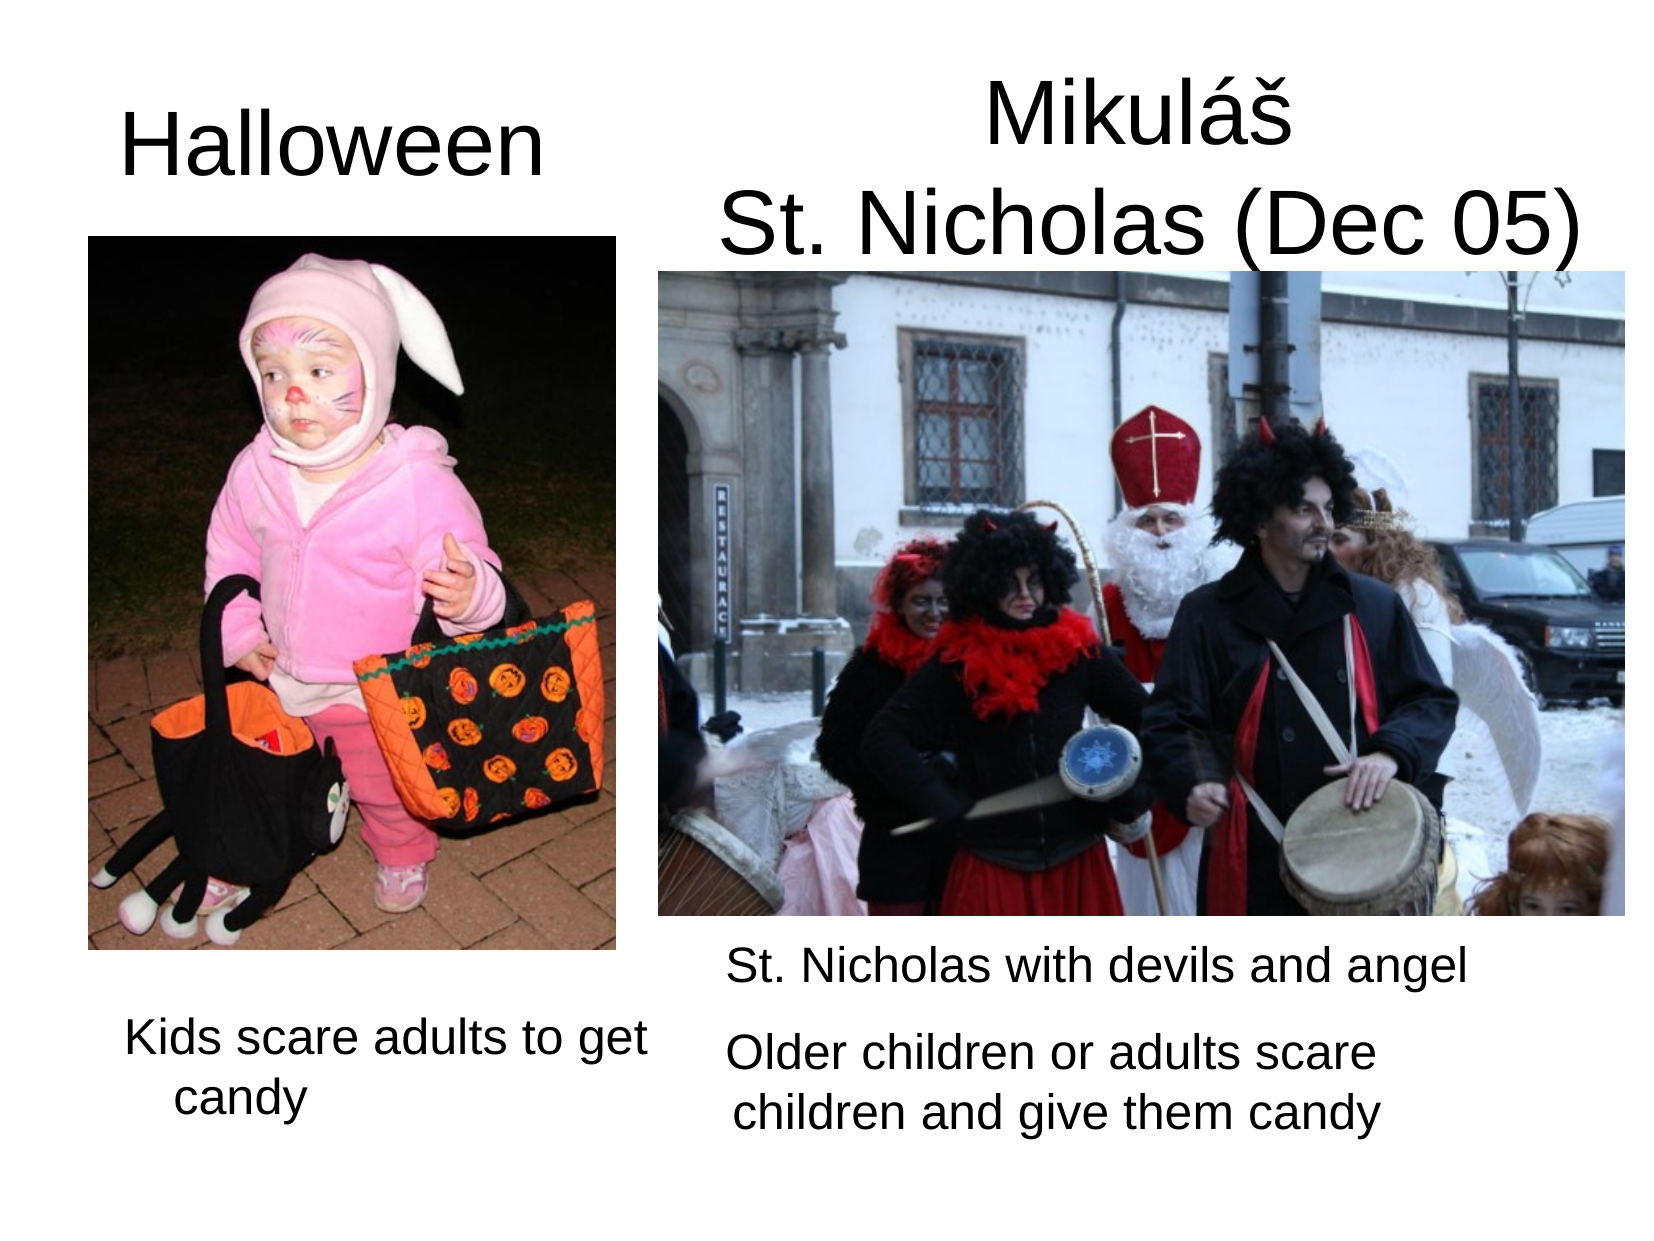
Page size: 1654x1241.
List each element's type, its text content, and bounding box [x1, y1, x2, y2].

picture [658, 271, 1625, 916]
list St. Nicholas with devils and angel Older children or adults scare children and give them candy [601, 932, 1488, 1144]
picture [88, 236, 616, 950]
title Halloween [118, 59, 626, 219]
title Mikuláš St. Nicholas (Dec 05) [708, 52, 1595, 258]
list Kids scare adults to get candy [41, 1003, 768, 1126]
